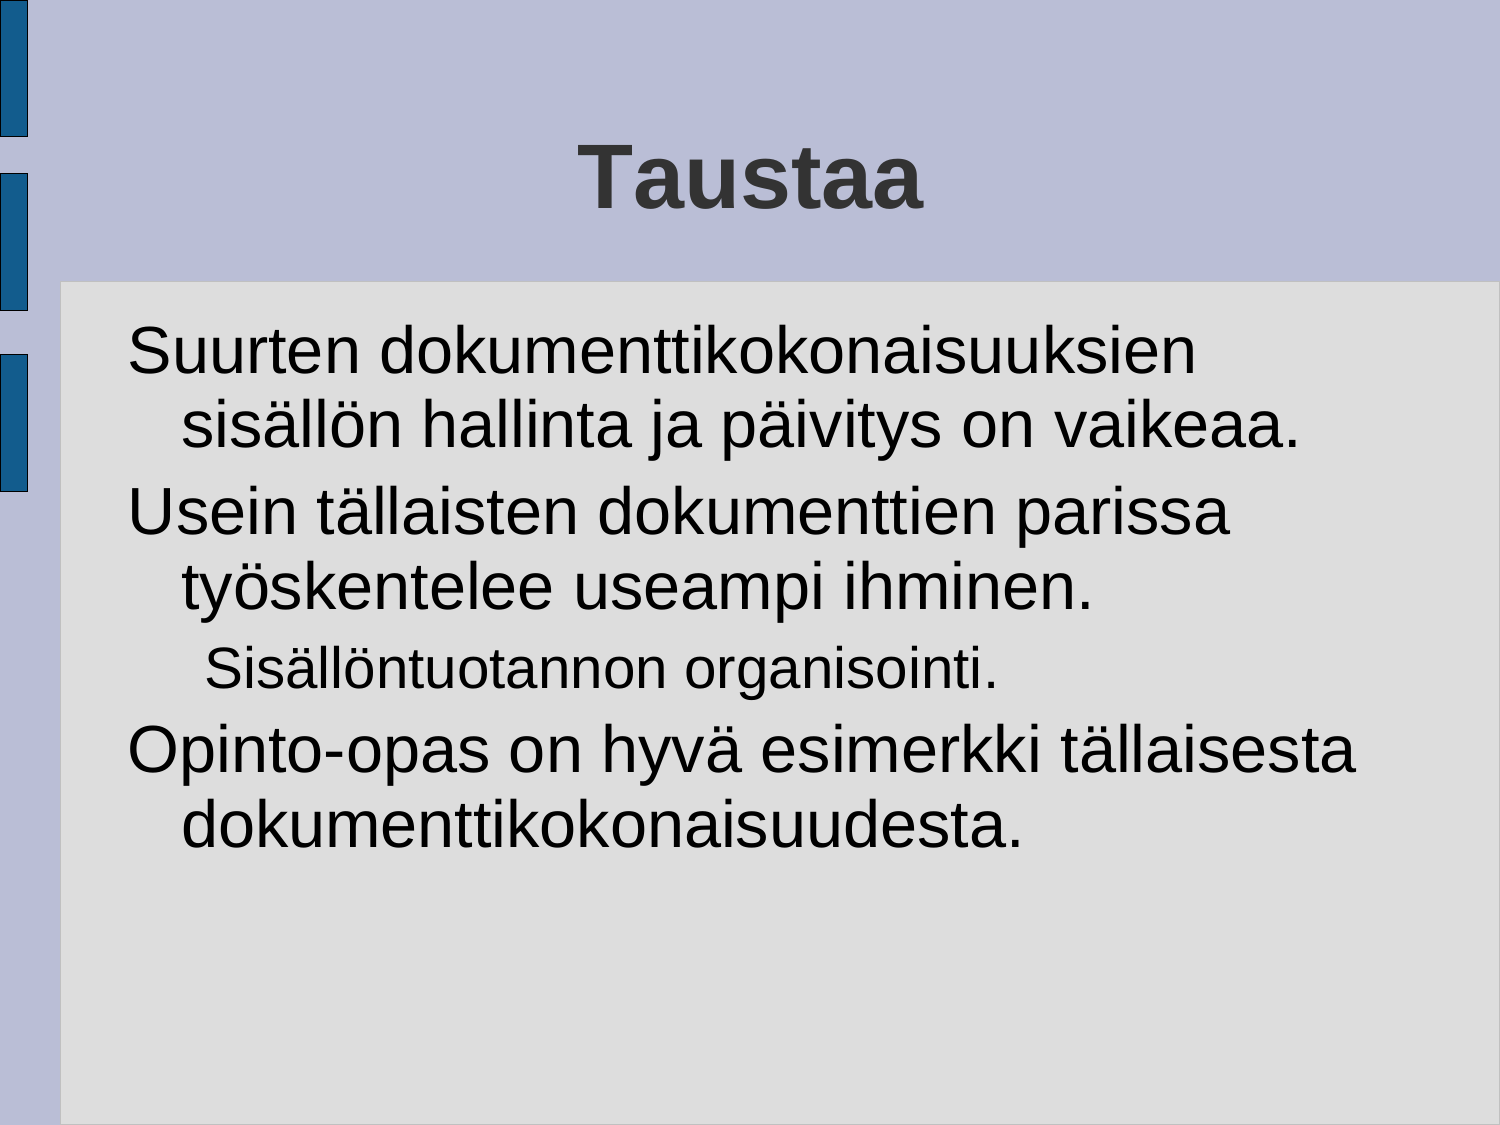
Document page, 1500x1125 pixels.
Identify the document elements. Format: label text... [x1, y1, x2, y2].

title Taustaa [110, 82, 1392, 271]
list Suurten dokumenttikokonaisuuksien sisällön hallinta ja päivitys on vaikeaa. Usein tällaisten dokumenttien parissa työskentelee useampi ihminen. Sisällöntuotannon organisointi. Opinto-opas on hyvä esimerkki tällaisesta dokumenttikokonaisuudesta. [110, 312, 1392, 1022]
